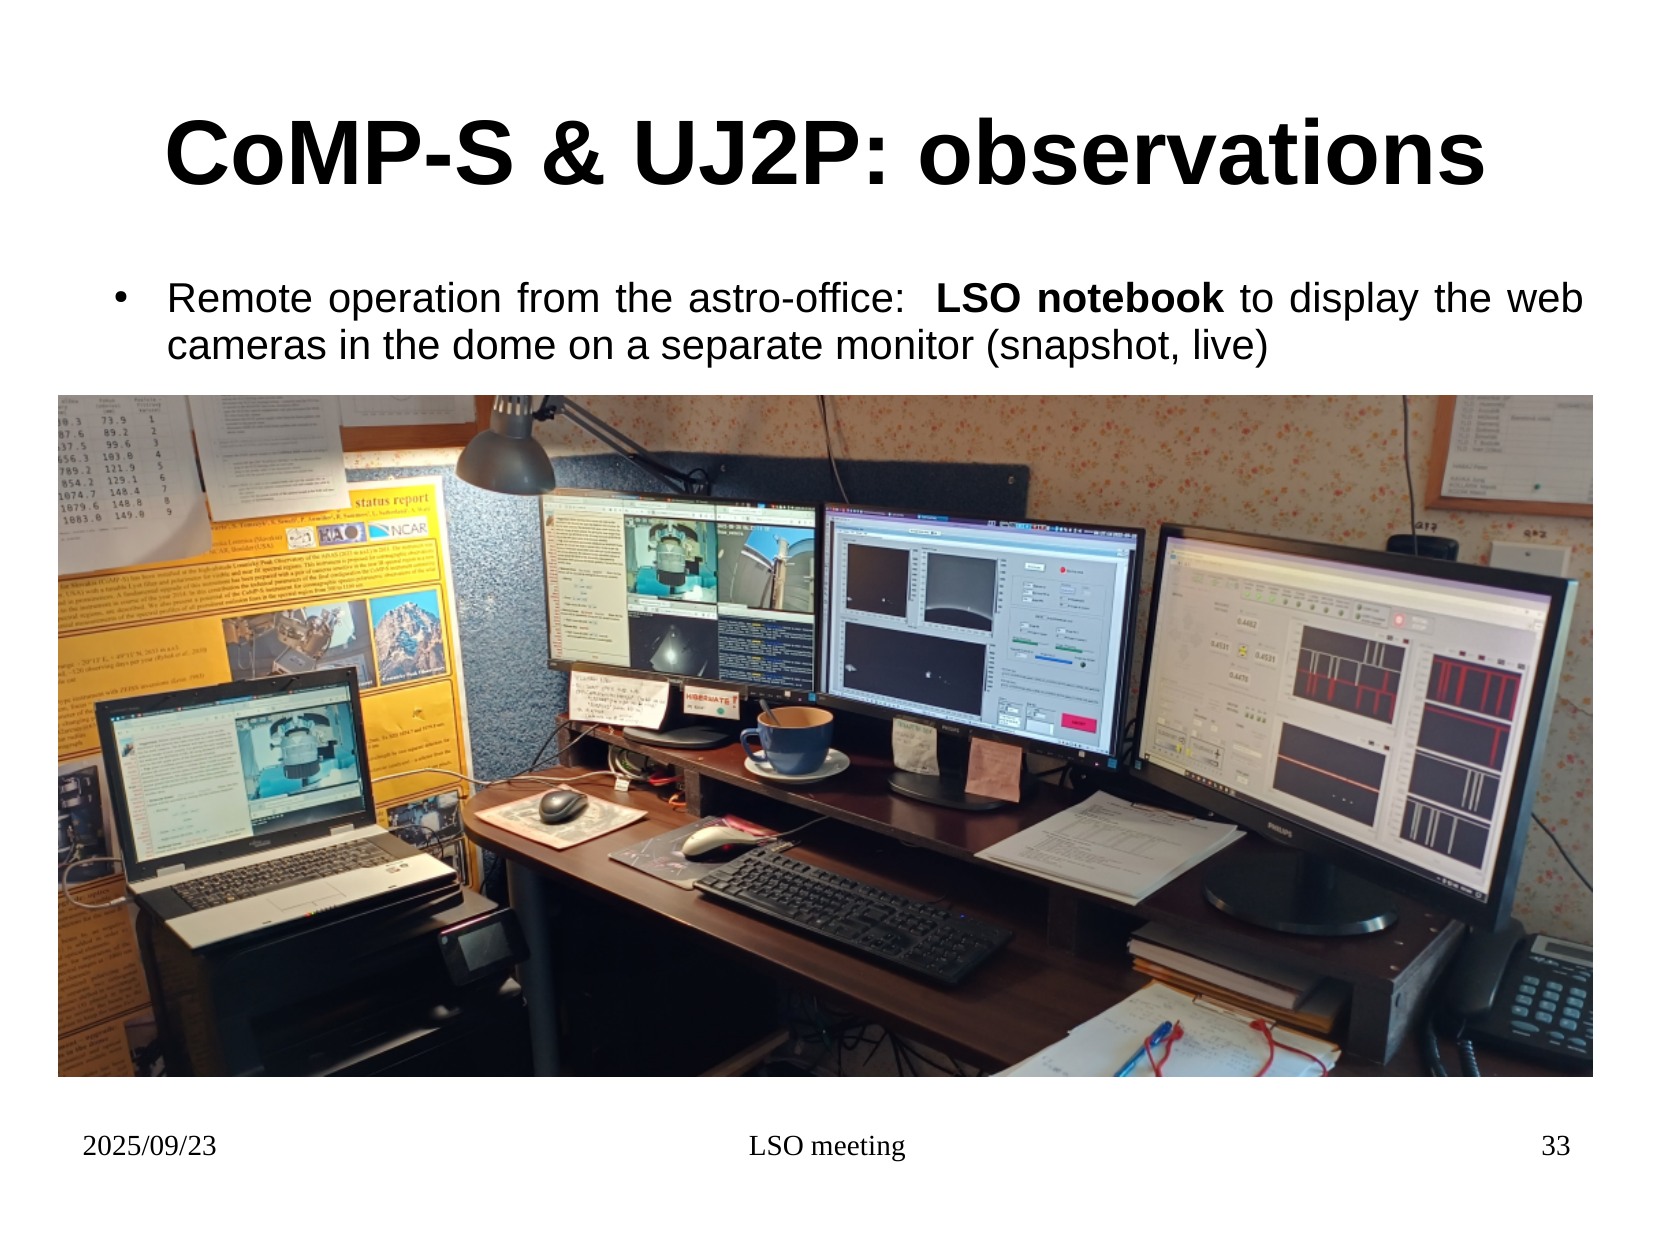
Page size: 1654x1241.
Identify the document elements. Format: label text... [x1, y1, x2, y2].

list Remote operation from the astro-office: LSO notebook to display the web cameras in the dome on a separate monitor (snapshot, live) [95, 1077, 1585, 1218]
title CoMP-S & UJ2P: observations [82, 49, 1571, 257]
list Remote operation from the astro-office: LSO notebook to display the web cameras in the dome on a separate monitor (snapshot, live) [95, 274, 1585, 395]
picture [58, 395, 1593, 1077]
